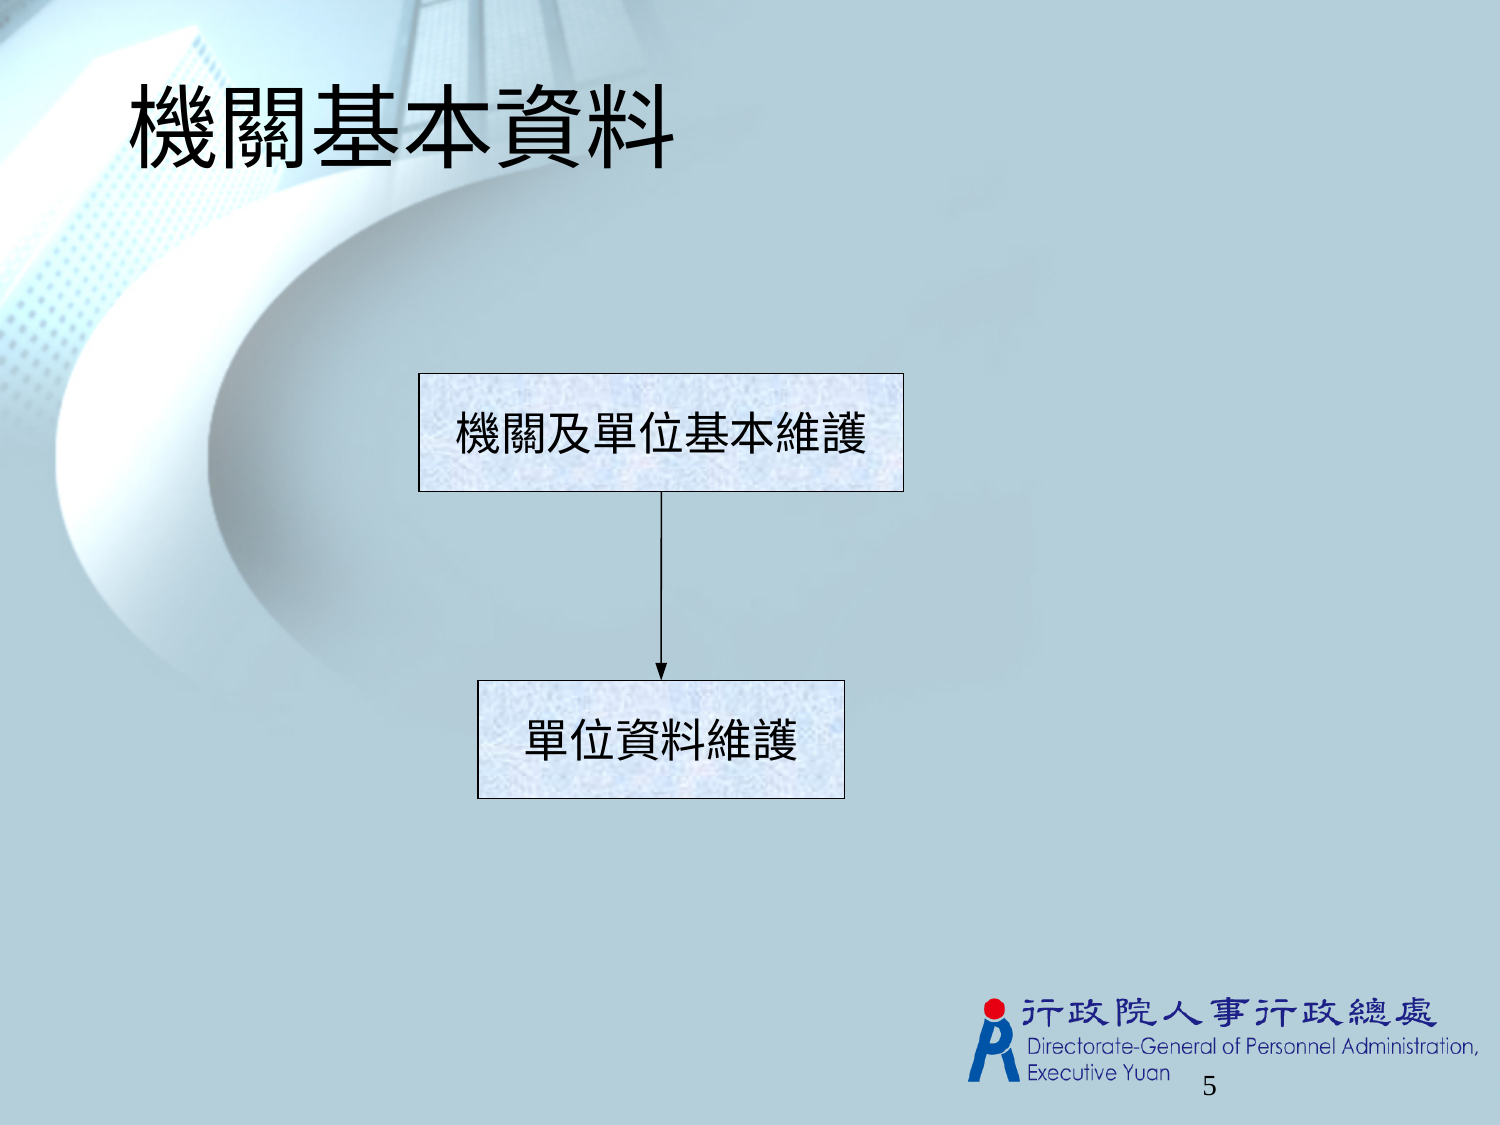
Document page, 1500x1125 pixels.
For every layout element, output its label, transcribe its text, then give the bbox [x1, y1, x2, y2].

text_box 機關及單位基本維護 [419, 373, 904, 492]
text_box 單位資料維護 [478, 680, 844, 799]
title 機關基本資料 [112, 31, 1388, 219]
text_box [1187, 1058, 1500, 1124]
